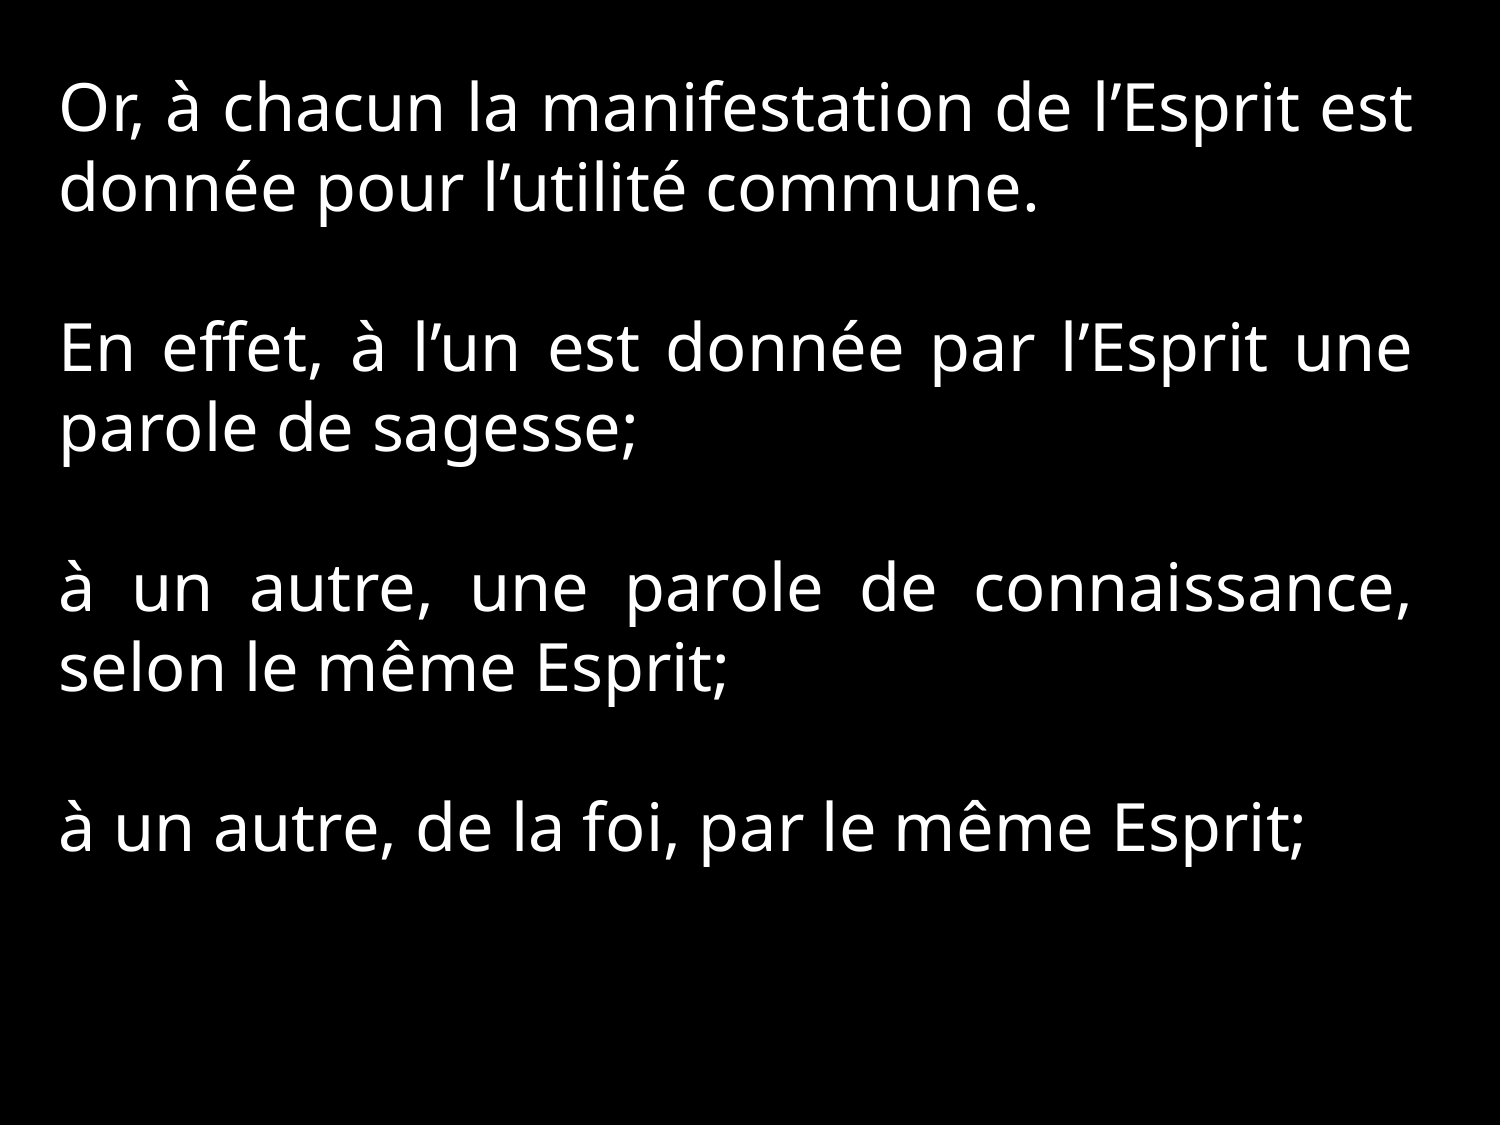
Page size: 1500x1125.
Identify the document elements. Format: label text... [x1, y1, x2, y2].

text_box Or, à chacun la manifestation de l’Esprit est donnée pour l’utilité commune. En effet, à l’un est donnée par l’Esprit une parole de sagesse; à un autre, une parole de connaissance, selon le même Esprit; à un autre, de la foi, par le même Esprit; [44, 57, 1431, 873]
